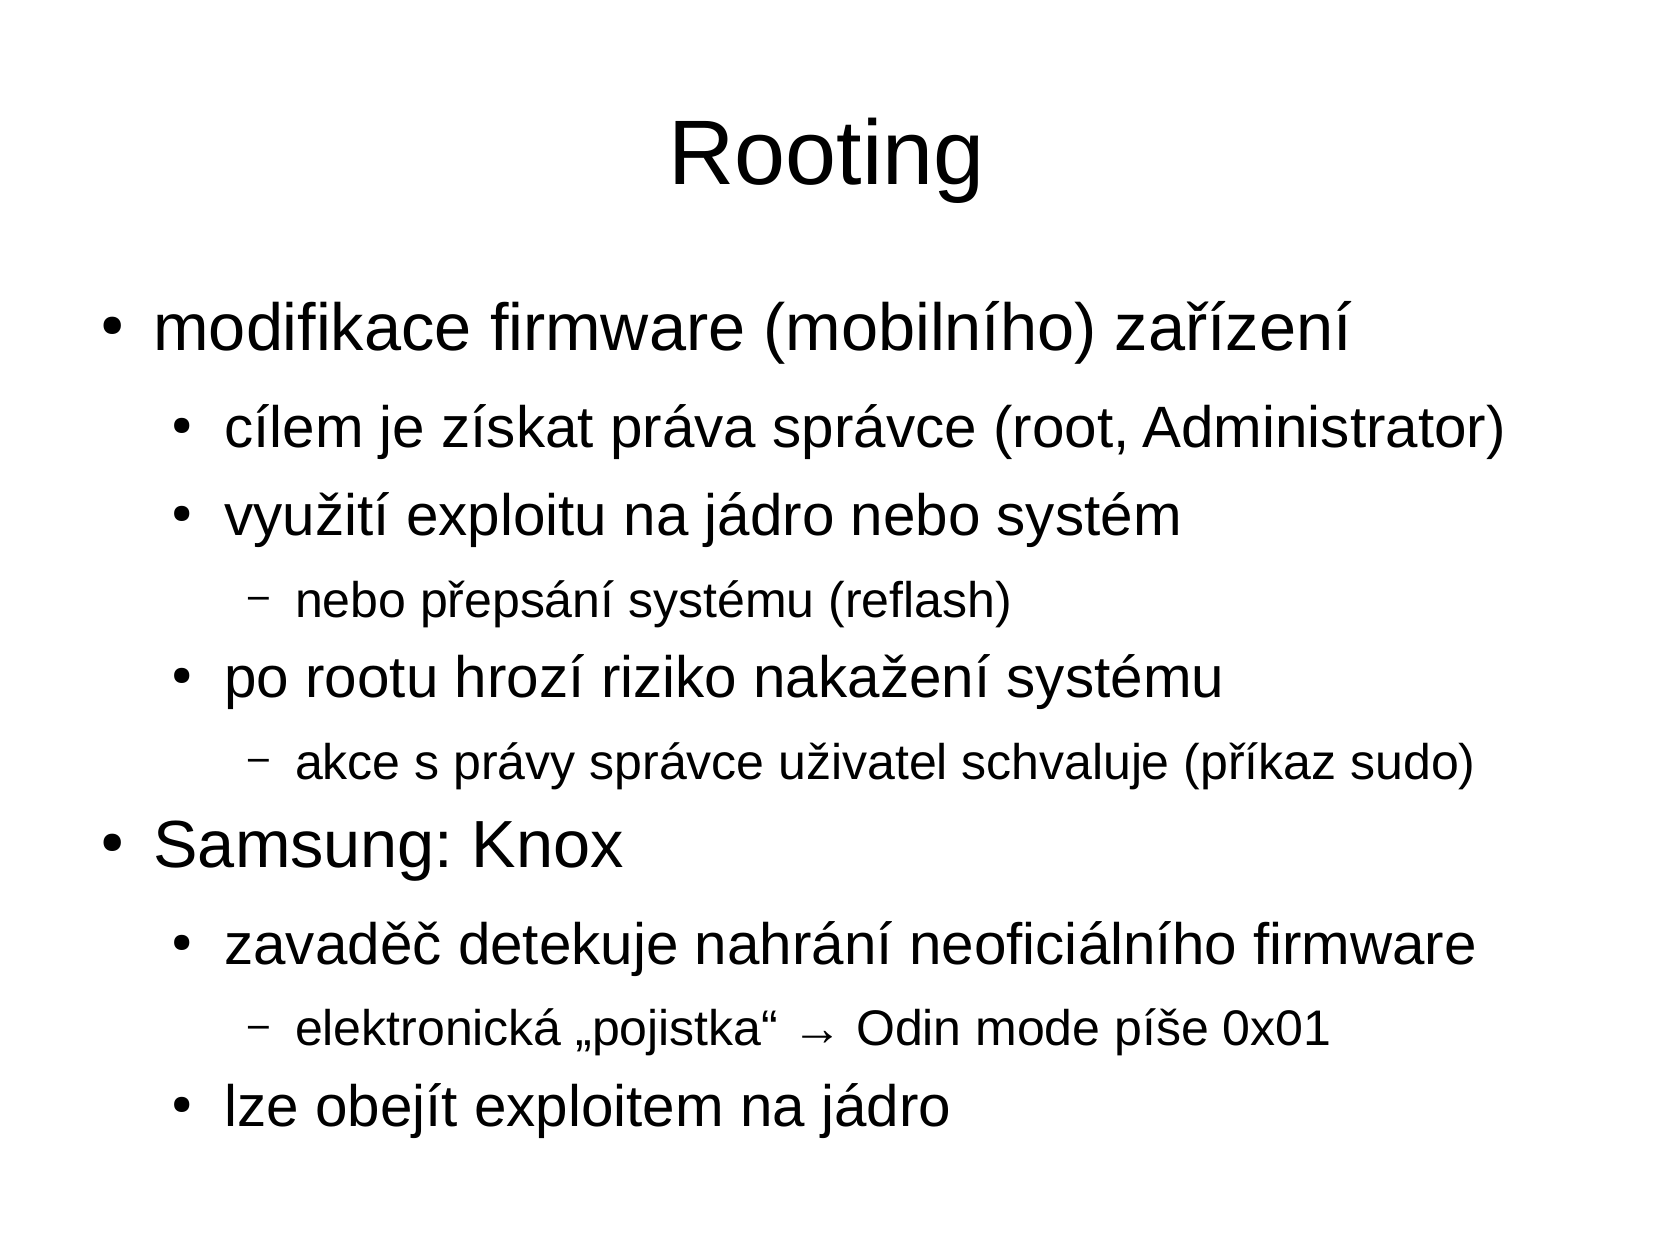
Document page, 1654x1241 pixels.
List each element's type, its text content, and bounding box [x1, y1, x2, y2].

title Rooting [82, 49, 1571, 257]
list modifikace firmware (mobilního) zařízení cílem je získat práva správce (root, Administrator) využití exploitu na jádro nebo systém nebo přepsání systému (reflash) po rootu hrozí riziko nakažení systému akce s právy správce uživatel schvaluje (příkaz sudo) Samsung: Knox zavaděč detekuje nahrání neoficiálního firmware elektronická „pojistka“ → Odin mode píše 0x01 lze obejít exploitem na jádro [82, 290, 1571, 1139]
